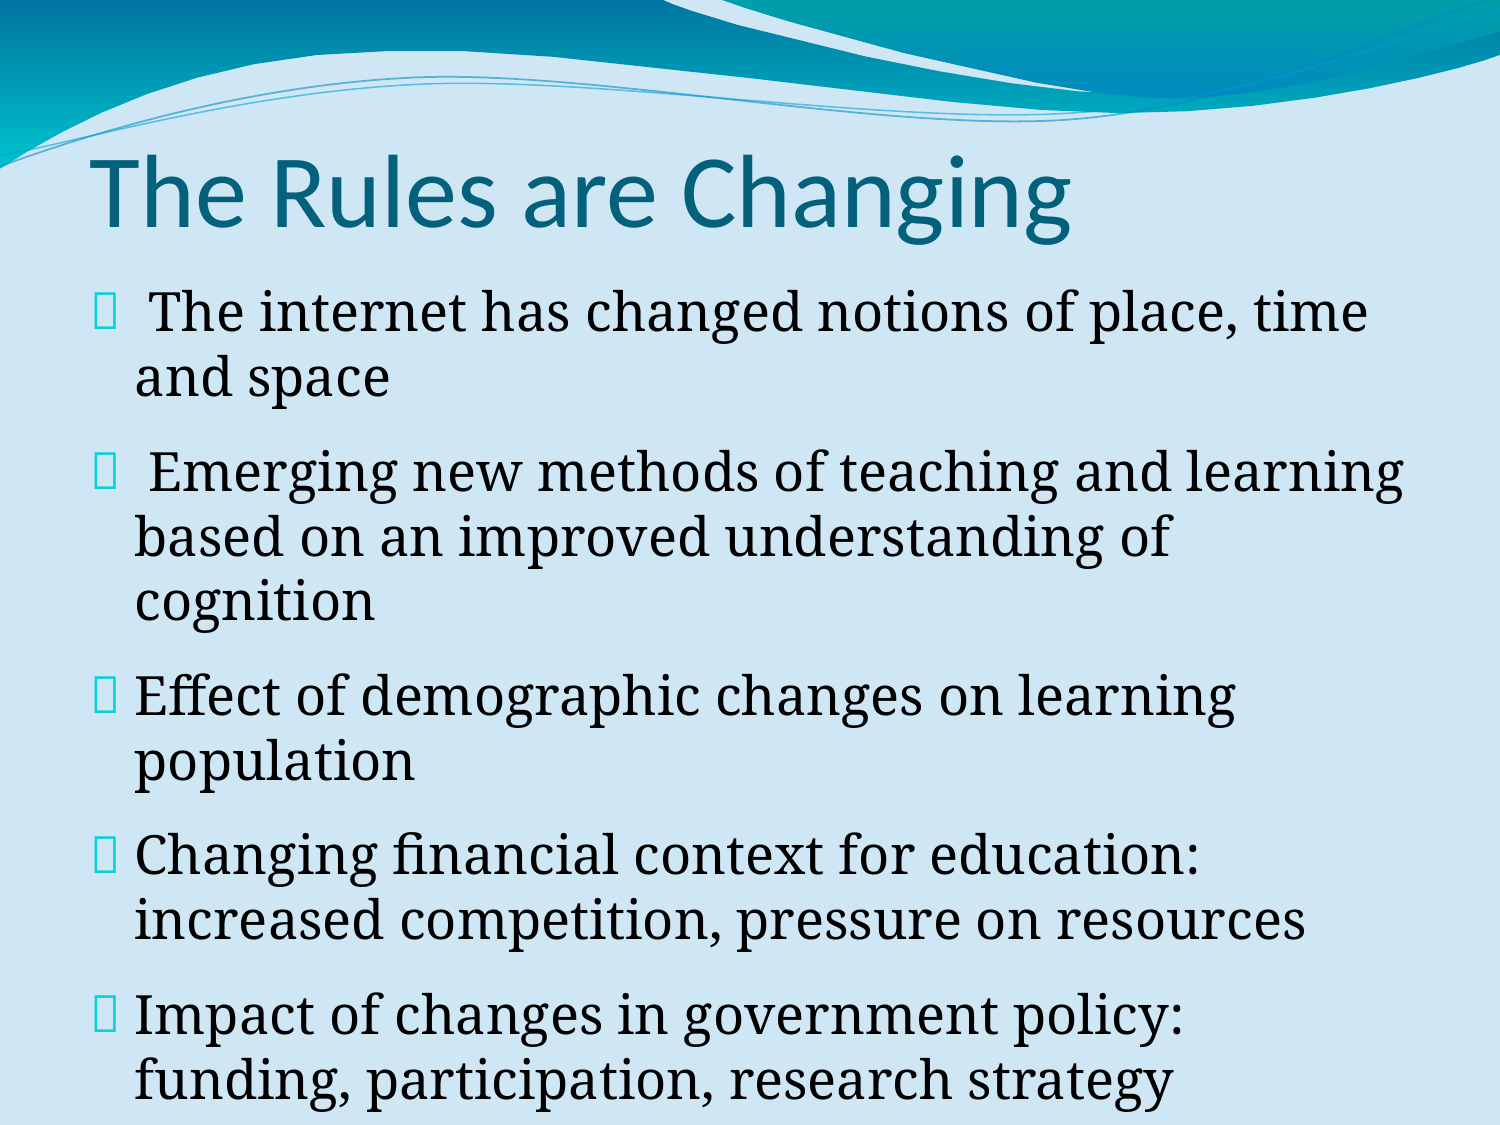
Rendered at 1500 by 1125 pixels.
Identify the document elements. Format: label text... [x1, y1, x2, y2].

list The internet has changed notions of place, time and space Emerging new methods of teaching and learning based on an improved understanding of cognition Effect of demographic changes on learning population Changing financial context for education: increased competition, pressure on resources Impact of changes in government policy: funding, participation, research strategy Blending of living, learning, working and leisure [75, 270, 1425, 990]
title The Rules are Changing [75, 115, 1425, 255]
